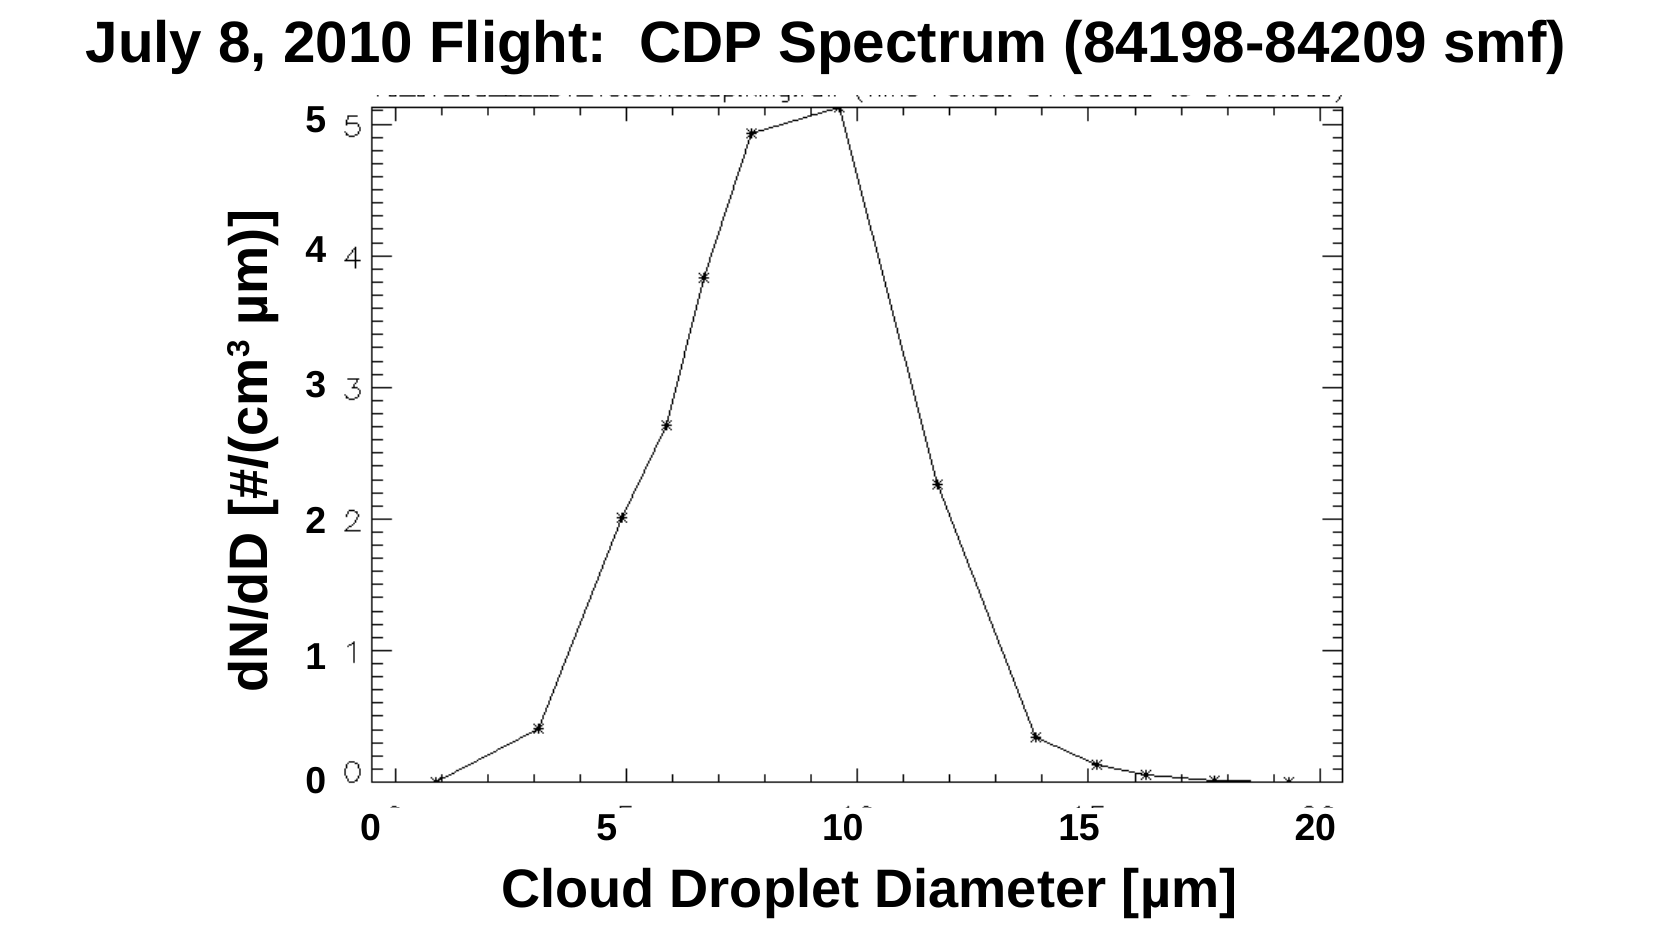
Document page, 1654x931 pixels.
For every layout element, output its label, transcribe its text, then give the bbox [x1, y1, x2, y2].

text_box 0 [284, 807, 457, 845]
text_box 4 [290, 229, 342, 266]
text_box 2 [290, 501, 342, 538]
text_box 3 [290, 365, 342, 402]
picture [330, 95, 1412, 825]
text_box 10 [756, 807, 929, 845]
text_box Cloud Droplet Diameter [µm] [138, 850, 1601, 927]
text_box 5 [520, 807, 693, 845]
text_box dN/dD [#/(cm3 µm)] [211, 106, 289, 796]
text_box 20 [1229, 808, 1402, 845]
text_box 5 [290, 99, 342, 137]
text_box 0 [290, 760, 342, 798]
text_box July 8, 2010 Flight: CDP Spectrum (84198-84209 smf) [0, 12, 1654, 76]
text_box 15 [993, 808, 1165, 845]
text_box 1 [290, 636, 342, 674]
